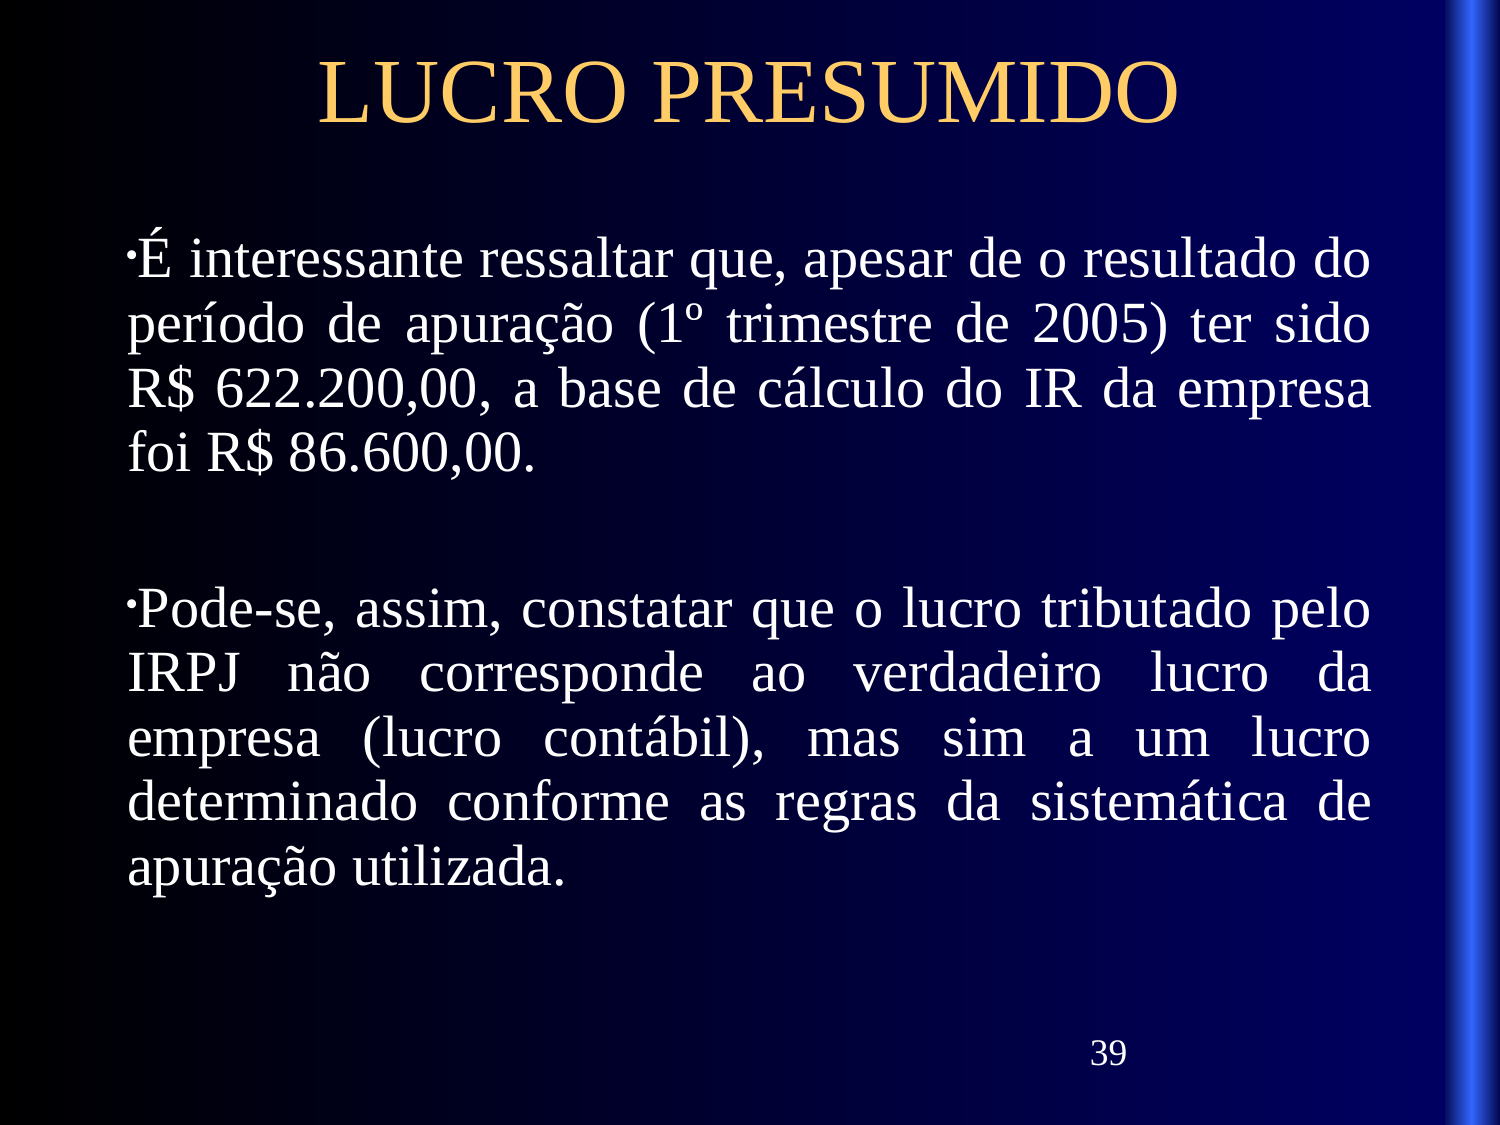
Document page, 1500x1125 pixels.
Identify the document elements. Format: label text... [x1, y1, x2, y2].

title LUCRO PRESUMIDO [112, 23, 1388, 211]
text_box É interessante ressaltar que, apesar de o resultado do período de apuração (1º trimestre de 2005) ter sido R$ 622.200,00, a base de cálculo do IR da empresa foi R$ 86.600,00. Pode-se, assim, constatar que o lucro tributado pelo IRPJ não corresponde ao verdadeiro lucro da empresa (lucro contábil), mas sim a um lucro determinado conforme as regras da sistemática de apuração utilizada. [112, 218, 1388, 1032]
